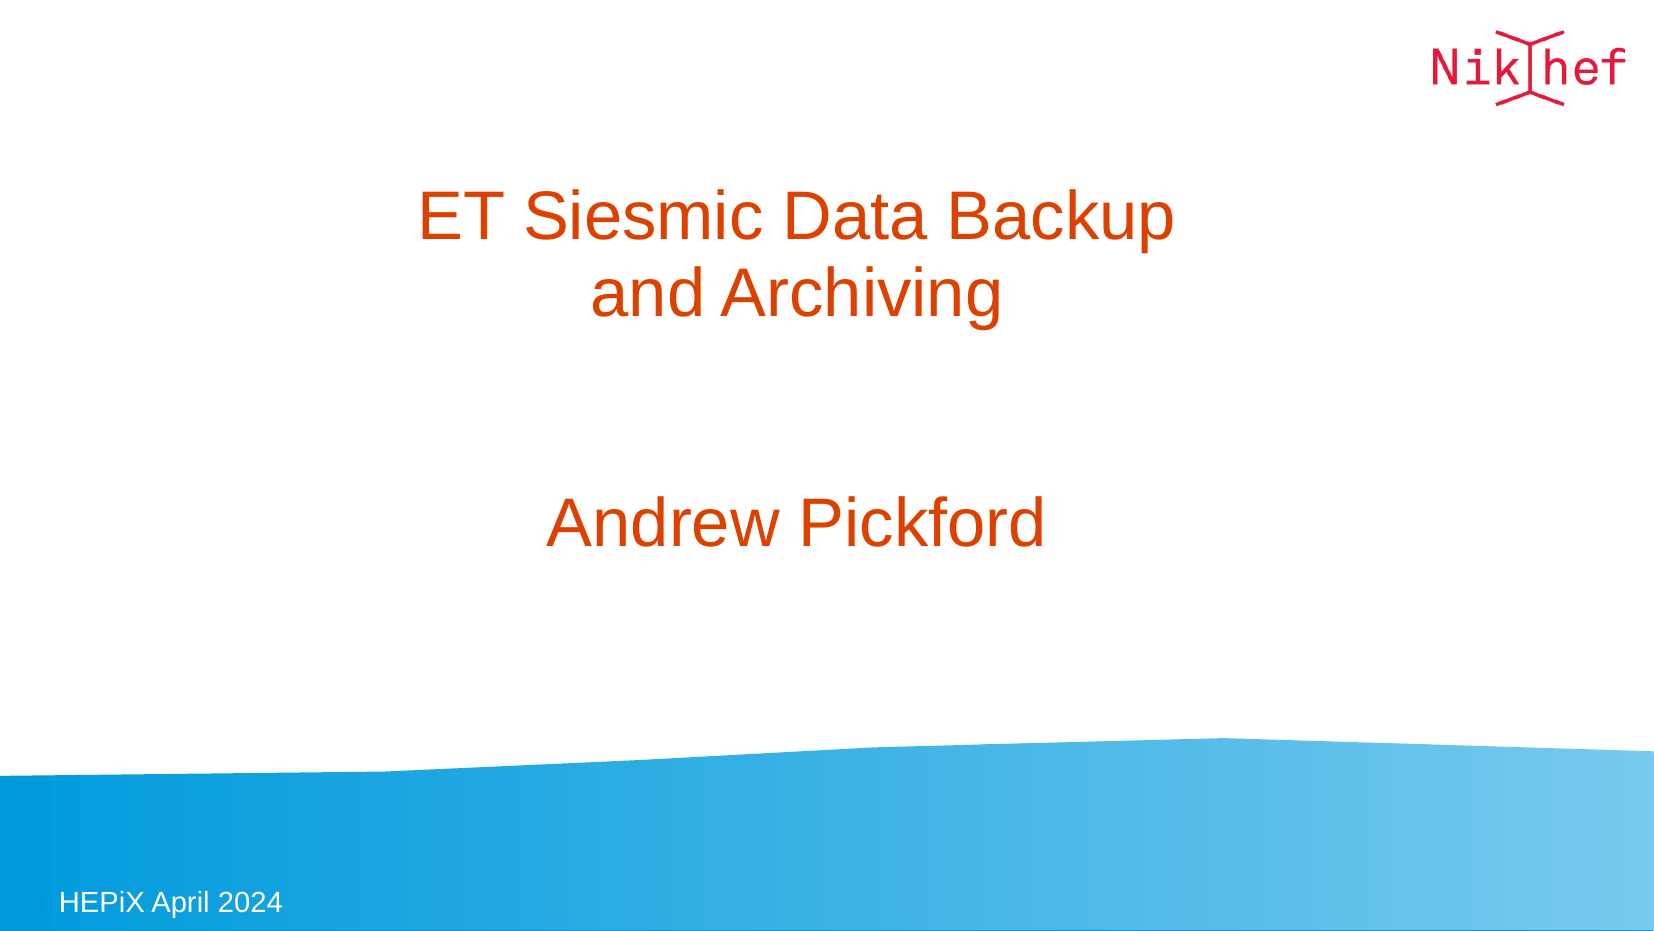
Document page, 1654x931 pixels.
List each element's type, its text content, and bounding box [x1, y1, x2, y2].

picture [1417, 17, 1641, 119]
title ET Siesmic Data Backup and Archiving Andrew Pickford [59, 177, 1536, 562]
